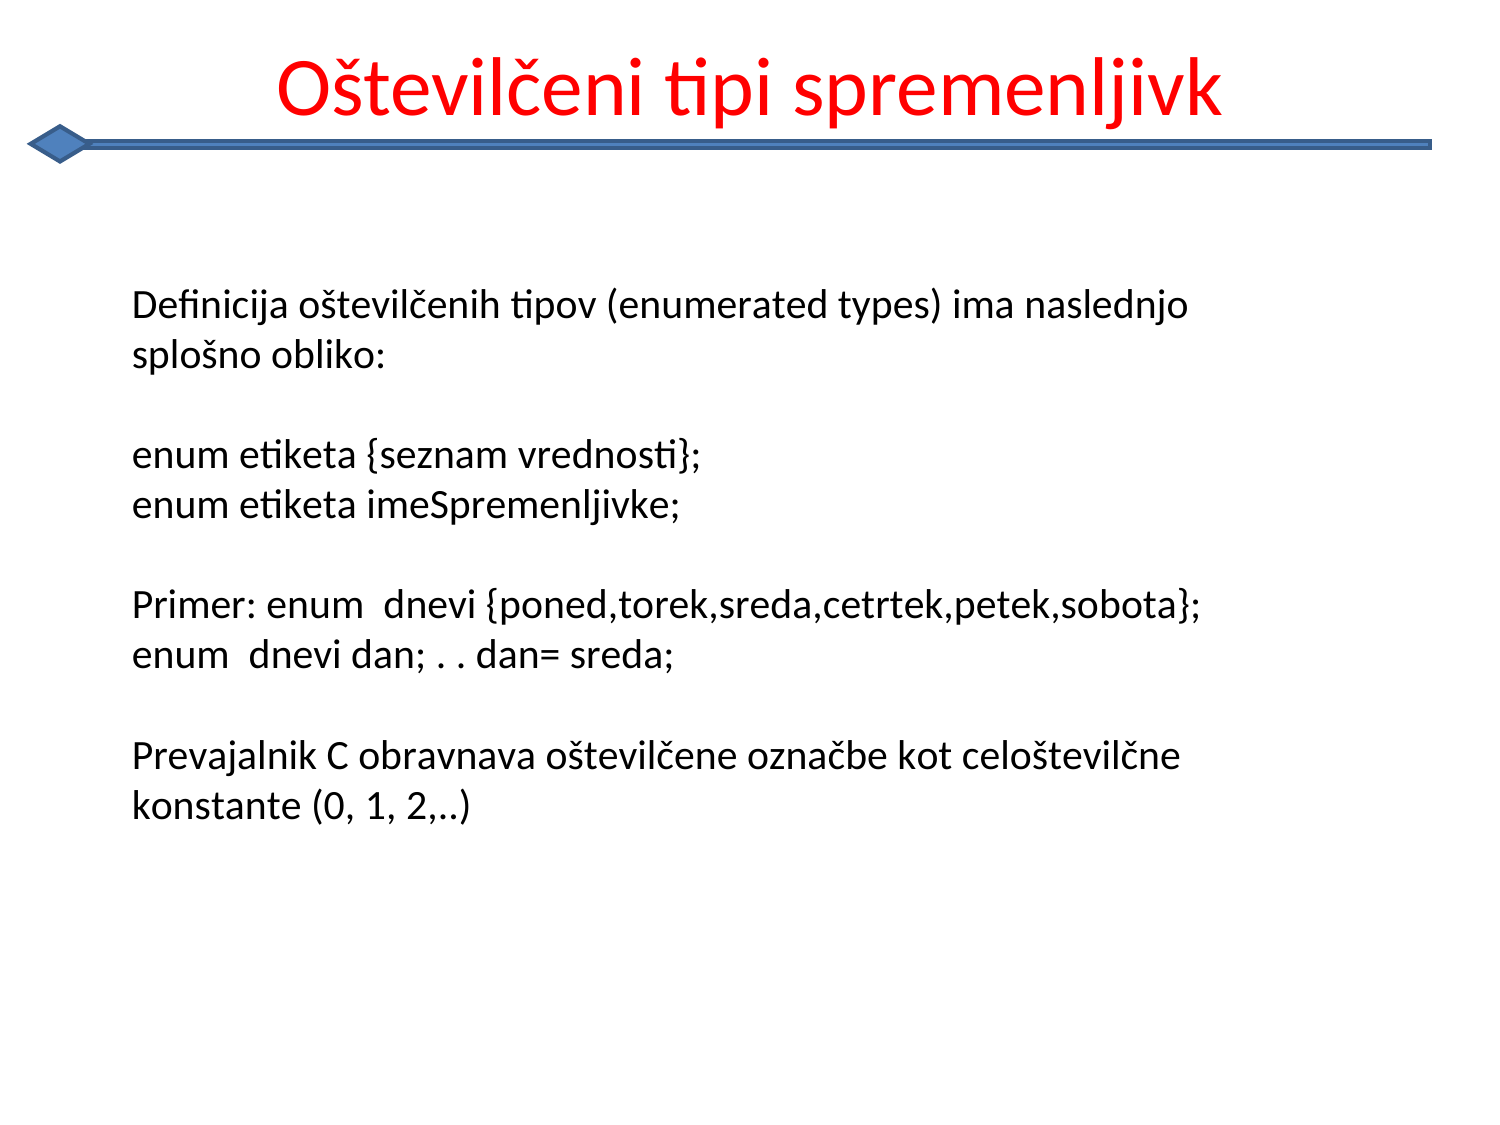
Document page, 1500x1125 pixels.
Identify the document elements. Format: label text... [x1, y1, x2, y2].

title Oštevilčeni tipi spremenljivk [75, 23, 1426, 141]
text_box Definicija oštevilčenih tipov (enumerated types) ima naslednjo splošno obliko: enum etiketa {seznam vrednosti}; enum etiketa imeSpremenljivke; Primer: enum dnevi {poned,torek,sreda,cetrtek,petek,sobota}; enum dnevi dan; . . dan= sreda; Prevajalnik C obravnava oštevilčene označbe kot celoštevilčne konstante (0, 1, 2,..) [117, 269, 1290, 836]
